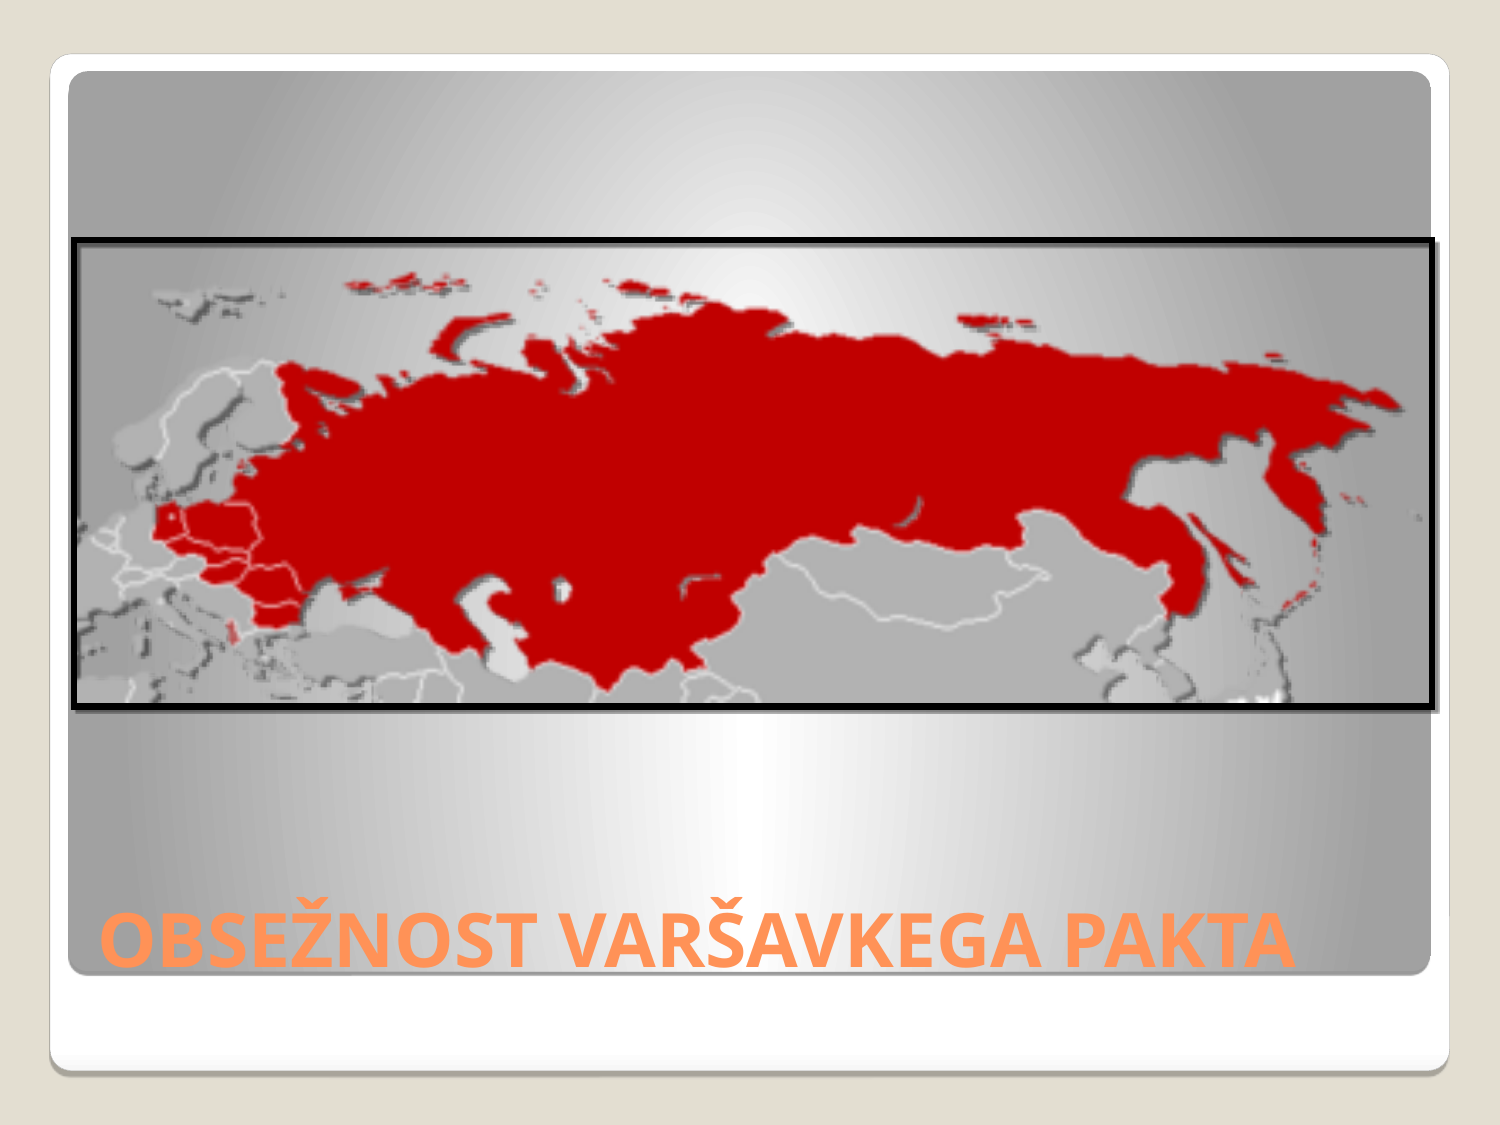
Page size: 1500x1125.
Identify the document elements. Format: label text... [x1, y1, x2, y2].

picture [76, 243, 1429, 704]
title OBSEŽNOST VARŠAVKEGA PAKTA [82, 817, 1425, 991]
